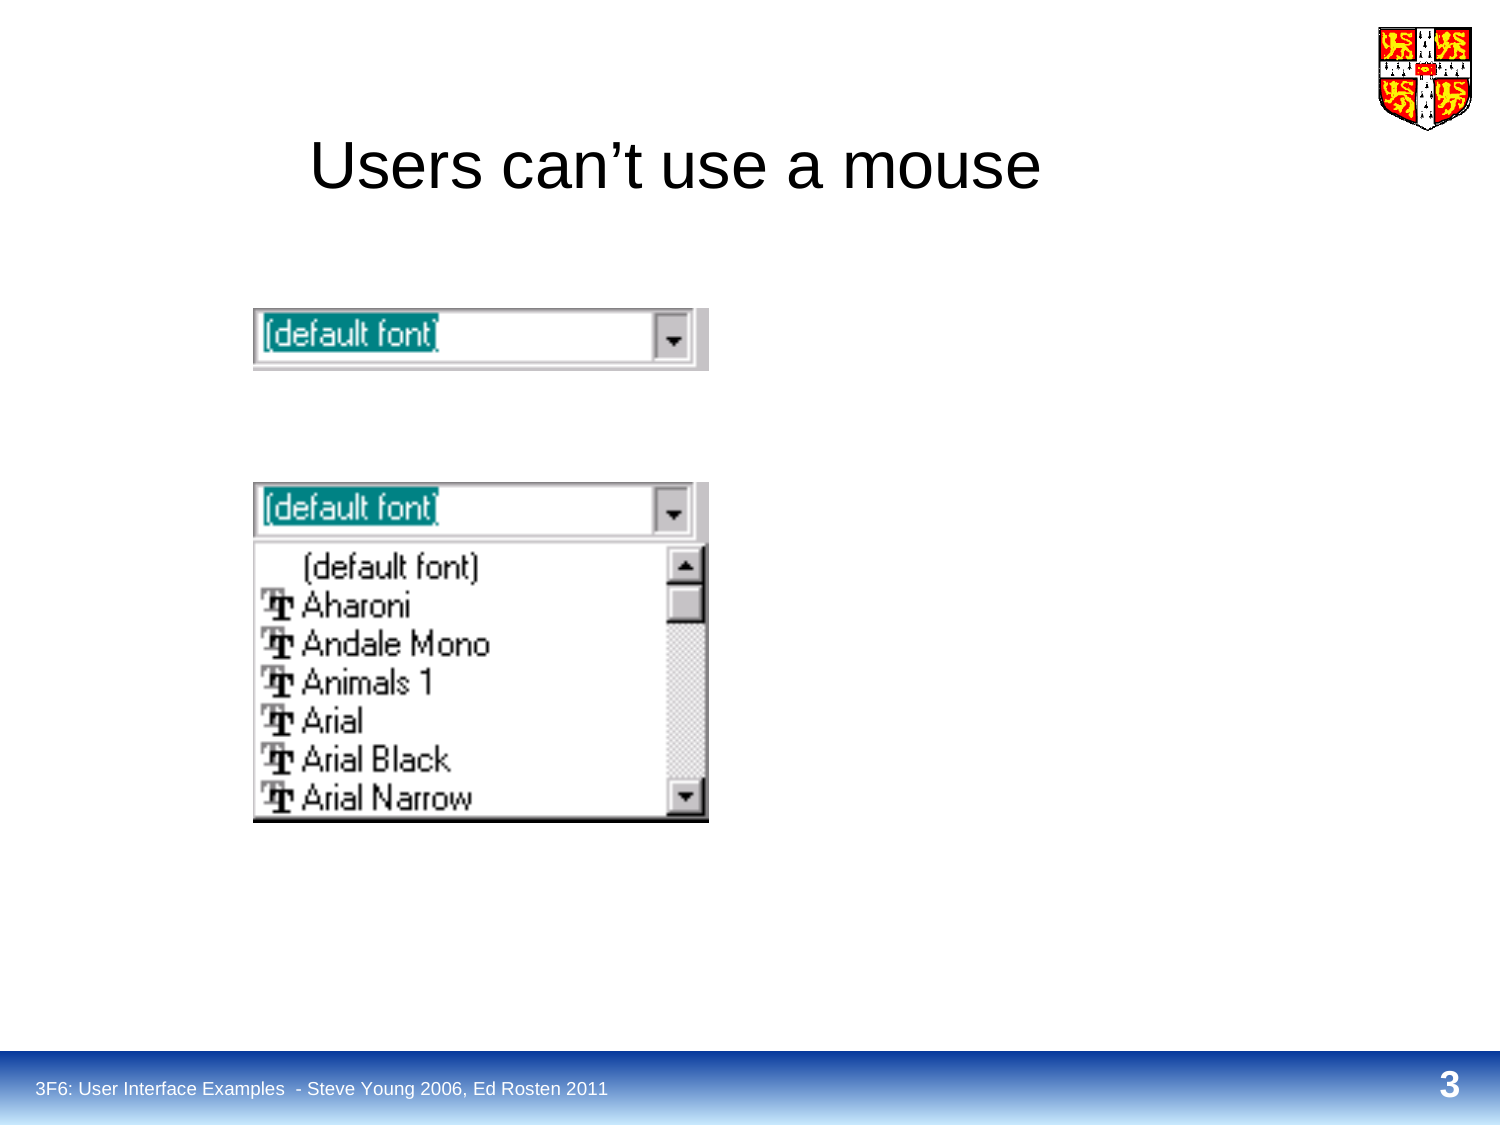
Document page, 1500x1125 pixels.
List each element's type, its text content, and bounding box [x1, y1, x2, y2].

title Users can’t use a mouse [253, 113, 1099, 221]
picture [253, 482, 709, 823]
picture [1374, 24, 1476, 138]
text_box <number> [1378, 1052, 1475, 1113]
picture [253, 308, 709, 371]
